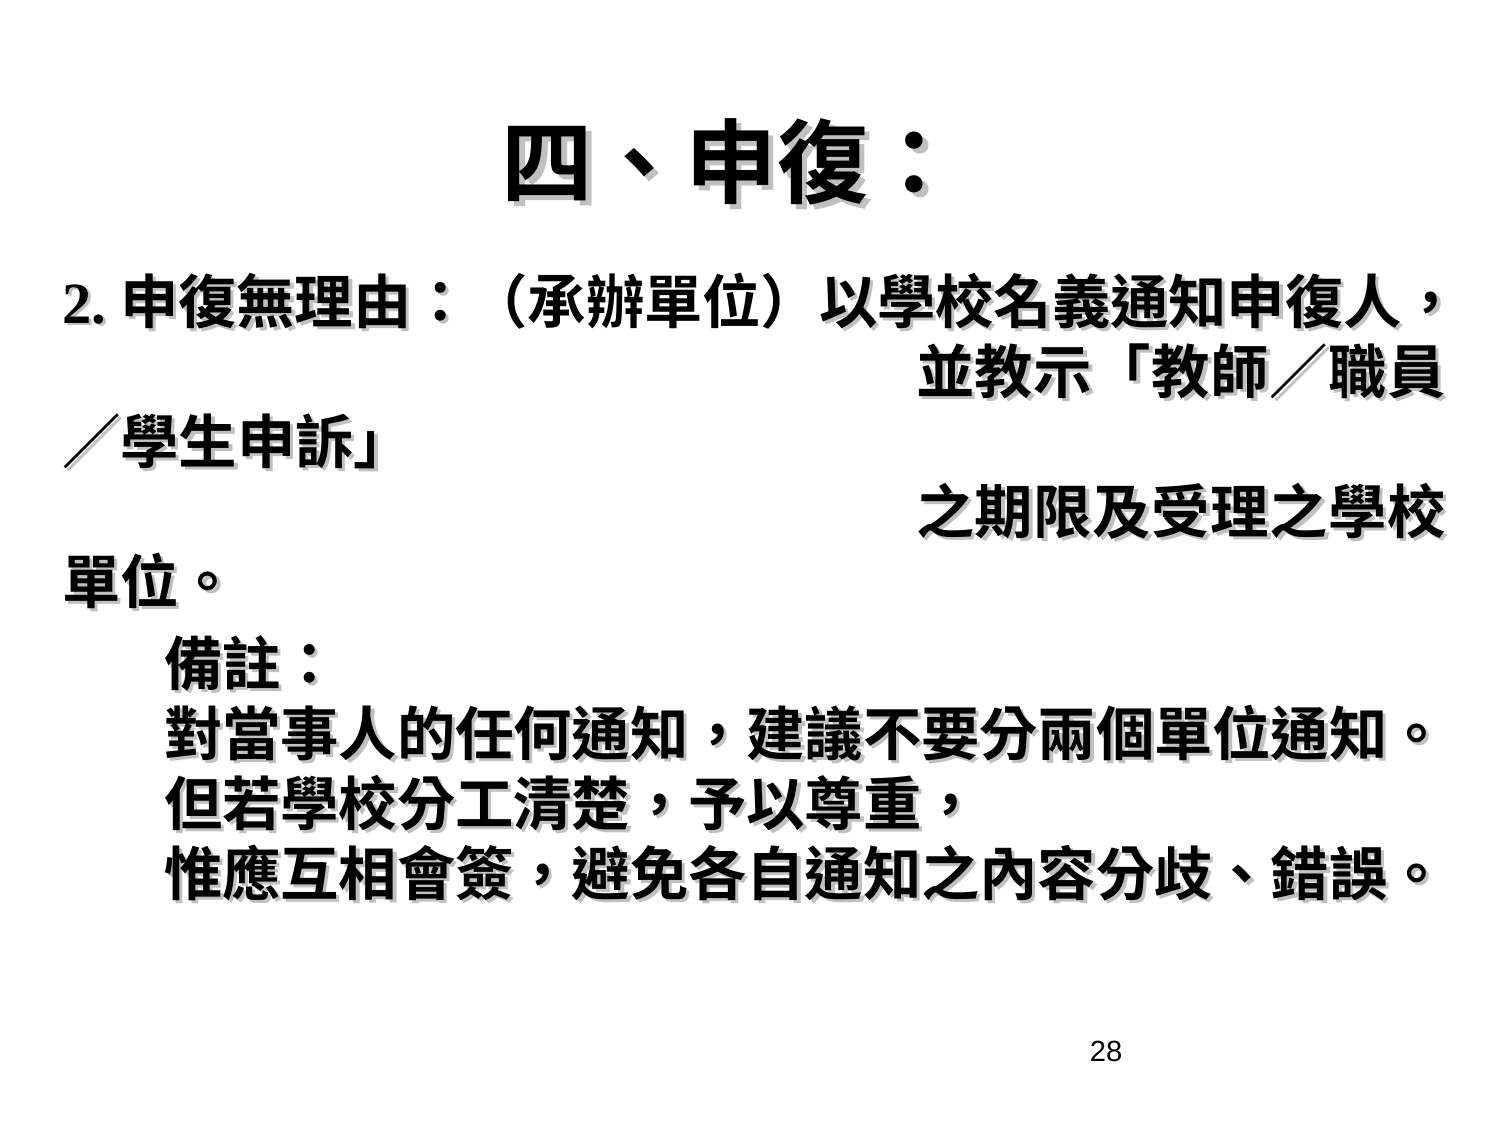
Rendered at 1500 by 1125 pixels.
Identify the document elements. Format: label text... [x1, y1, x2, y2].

text_box 四、申復： 2.申復無理由：（承辦單位）以學校名義通知申復人， 並教示「教師／職員／學生申訴」 之期限及受理之學校單位。 備註： 對當事人的任何通知，建議不要分兩個單位通知。 但若學校分工清楚，予以尊重， 惟應互相會簽，避免各自通知之內容分歧、錯誤。 [47, 97, 1482, 915]
text_box [1074, 1024, 1426, 1103]
